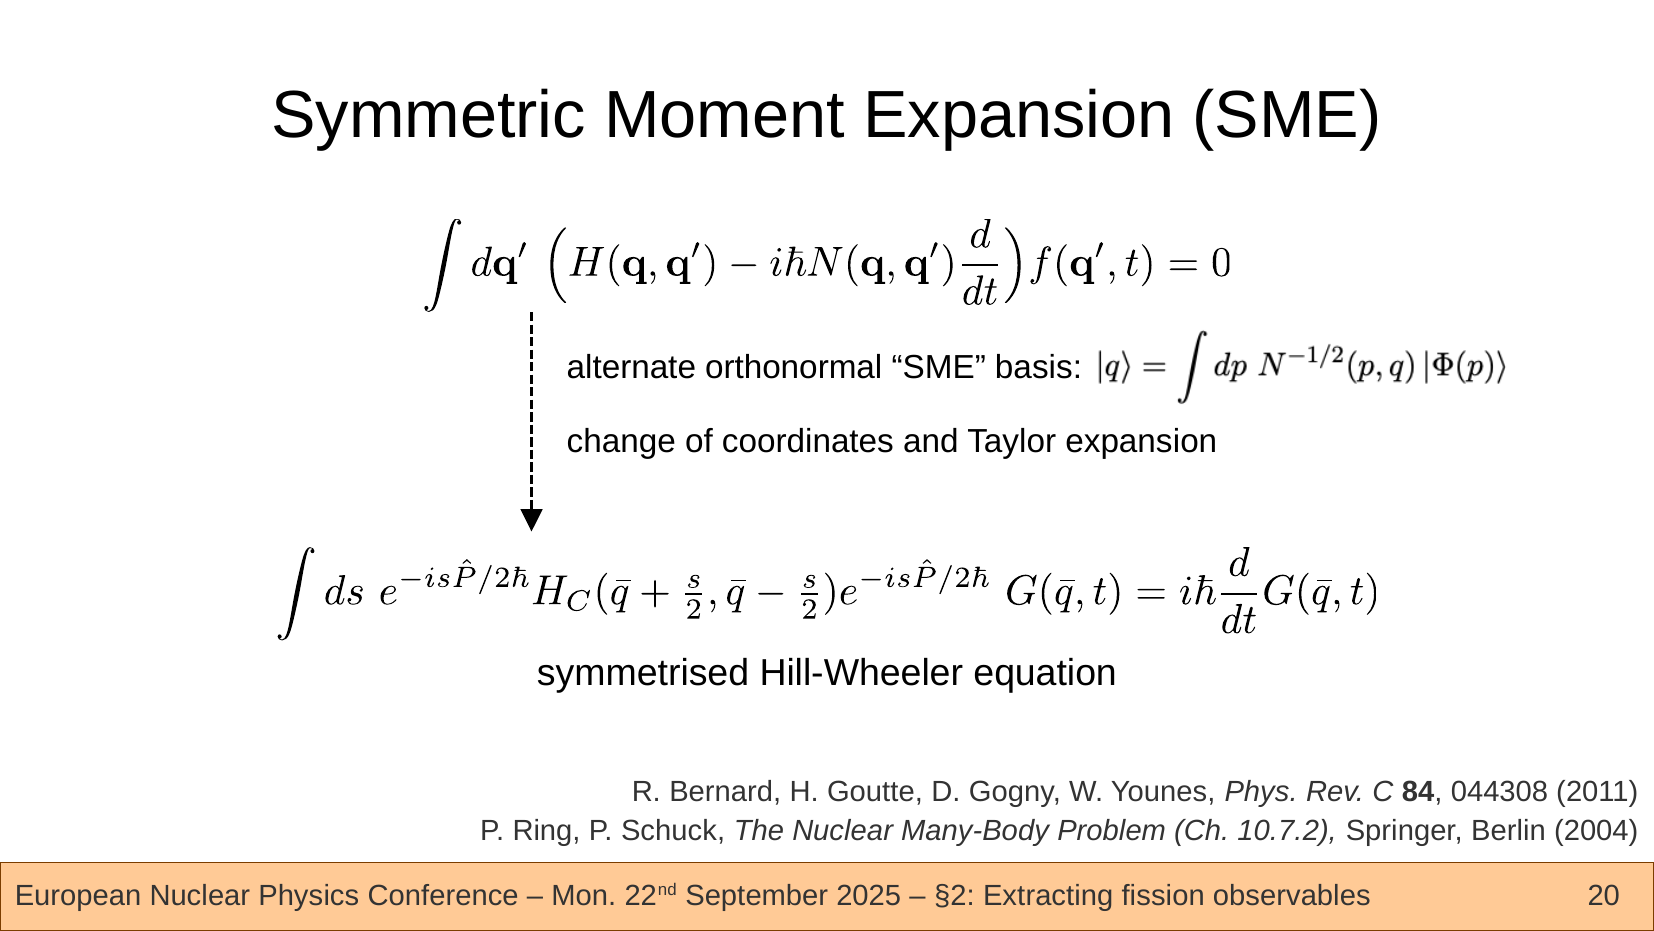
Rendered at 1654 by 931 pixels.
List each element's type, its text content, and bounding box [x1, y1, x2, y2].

text_box <number> [1471, 862, 1635, 929]
text_box symmetrised Hill-Wheeler equation [519, 643, 1135, 701]
text_box European Nuclear Physics Conference – Mon. 22nd September 2025 – §2: Extracting fission observables [0, 854, 1388, 931]
text_box R. Bernard, H. Goutte, D. Gogny, W. Younes, Phys. Rev. C 84, 044308 (2011) P. Ring, P. Schuck, The Nuclear Many-Body Problem (Ch. 10.7.2), Springer, Berlin (2004) [330, 767, 1654, 855]
picture [424, 219, 1230, 312]
picture [1094, 323, 1512, 410]
title Symmetric Moment Expansion (SME) [183, 37, 1471, 193]
text_box [1388, 862, 1654, 931]
text_box alternate orthonormal “SME” basis: change of coordinates and Taylor expansion [550, 339, 1241, 469]
picture [277, 547, 1376, 641]
